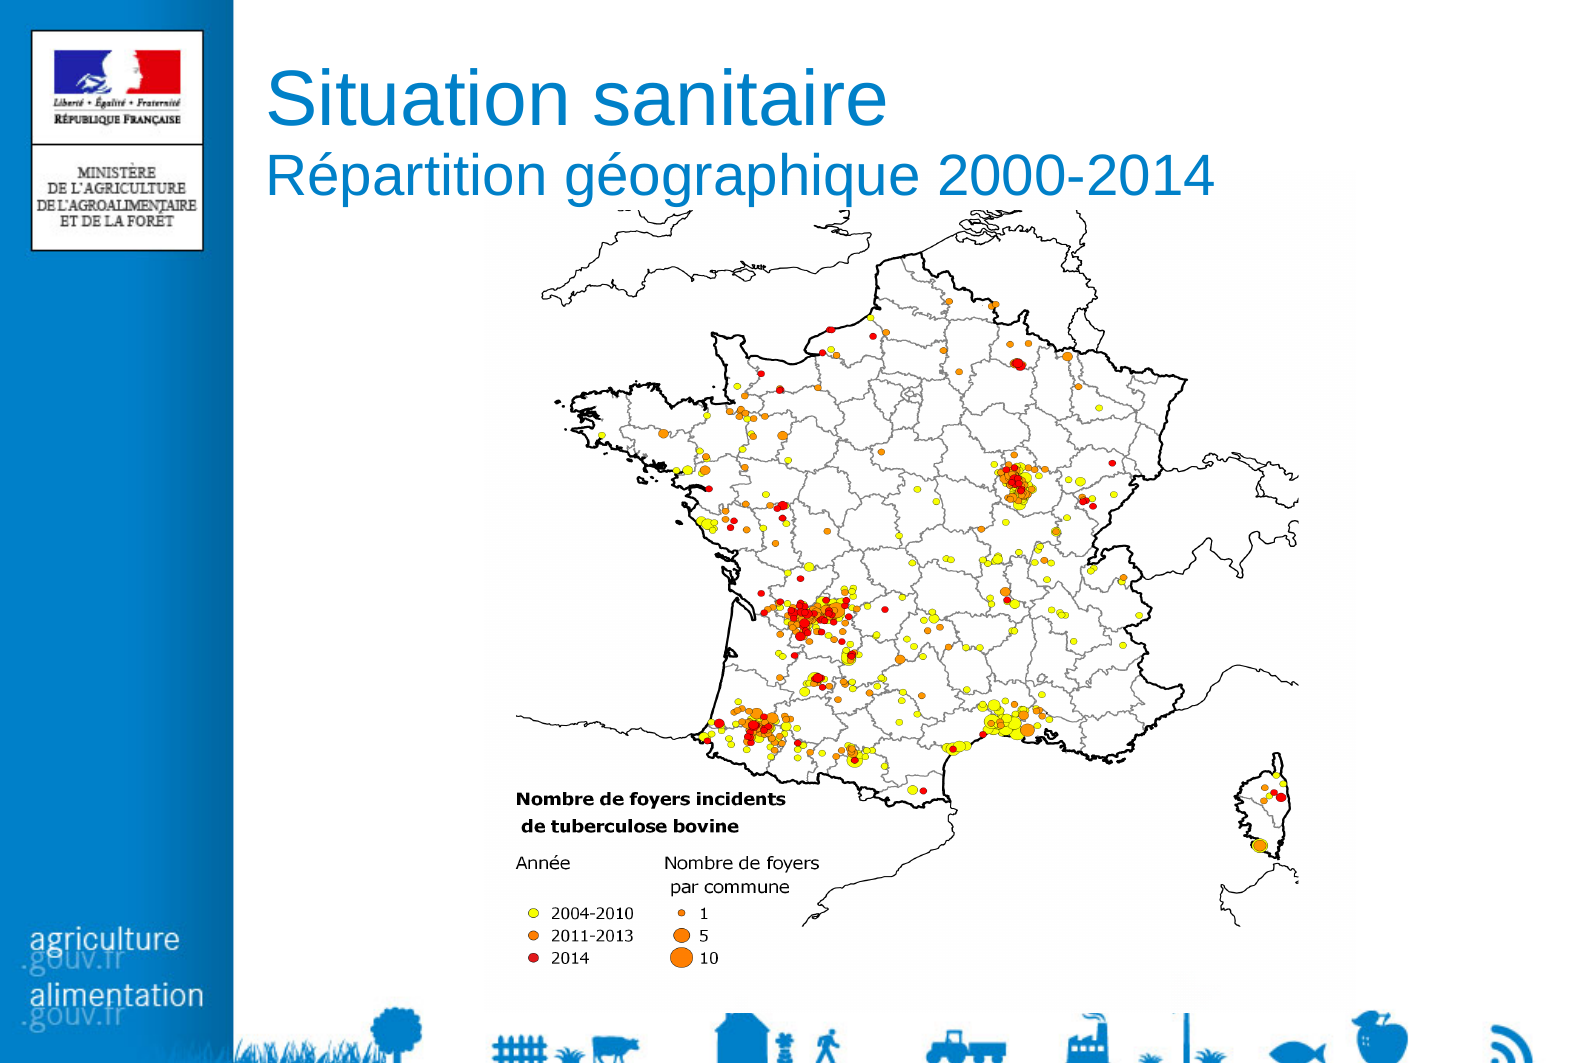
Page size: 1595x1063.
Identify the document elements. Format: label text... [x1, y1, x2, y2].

title Situation sanitaire Répartition géographique 2000-2014 [265, 42, 1536, 220]
picture [0, 0, 1595, 1063]
